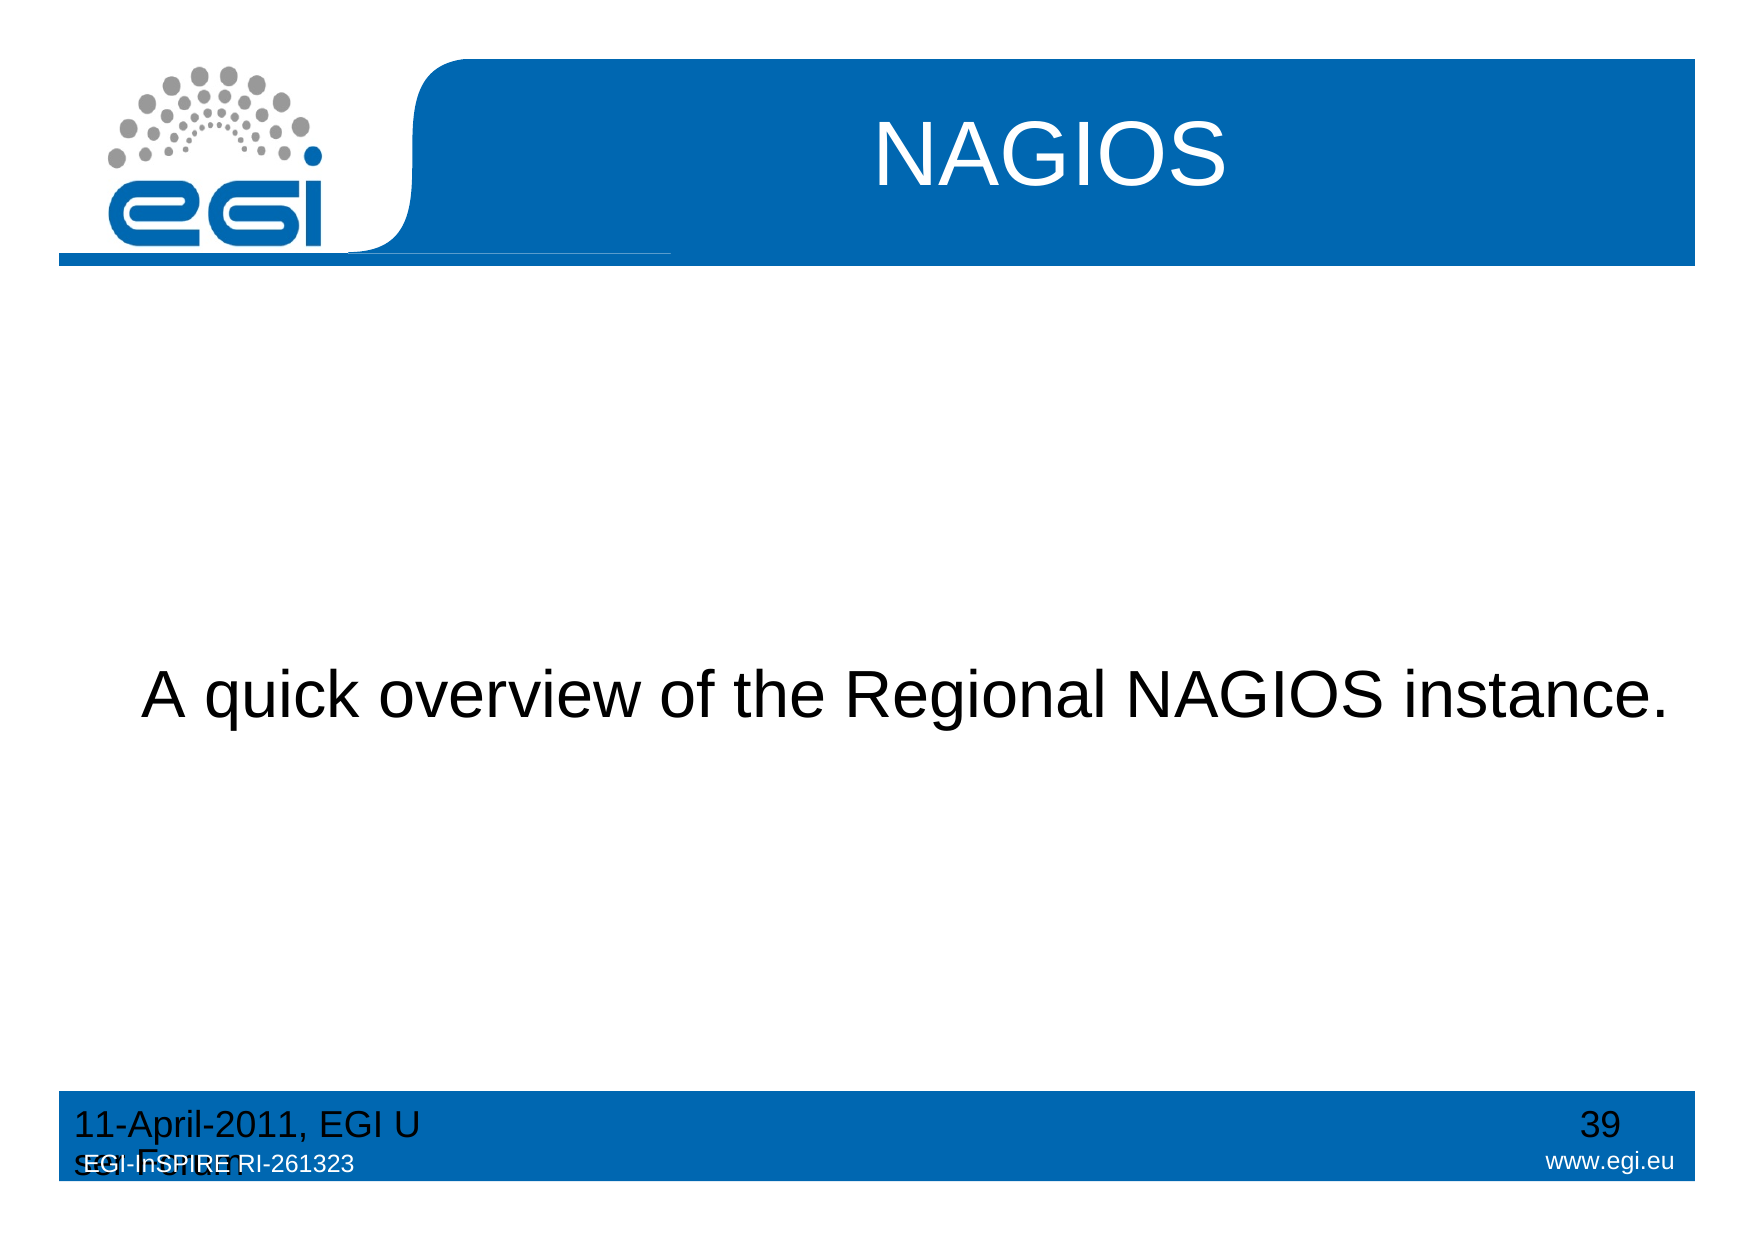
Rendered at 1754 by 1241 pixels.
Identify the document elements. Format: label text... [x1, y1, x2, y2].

picture [59, 59, 348, 253]
subtitle A quick overview of the Regional NAGIOS instance. [118, 320, 1695, 1062]
title NAGIOS [439, 31, 1663, 267]
